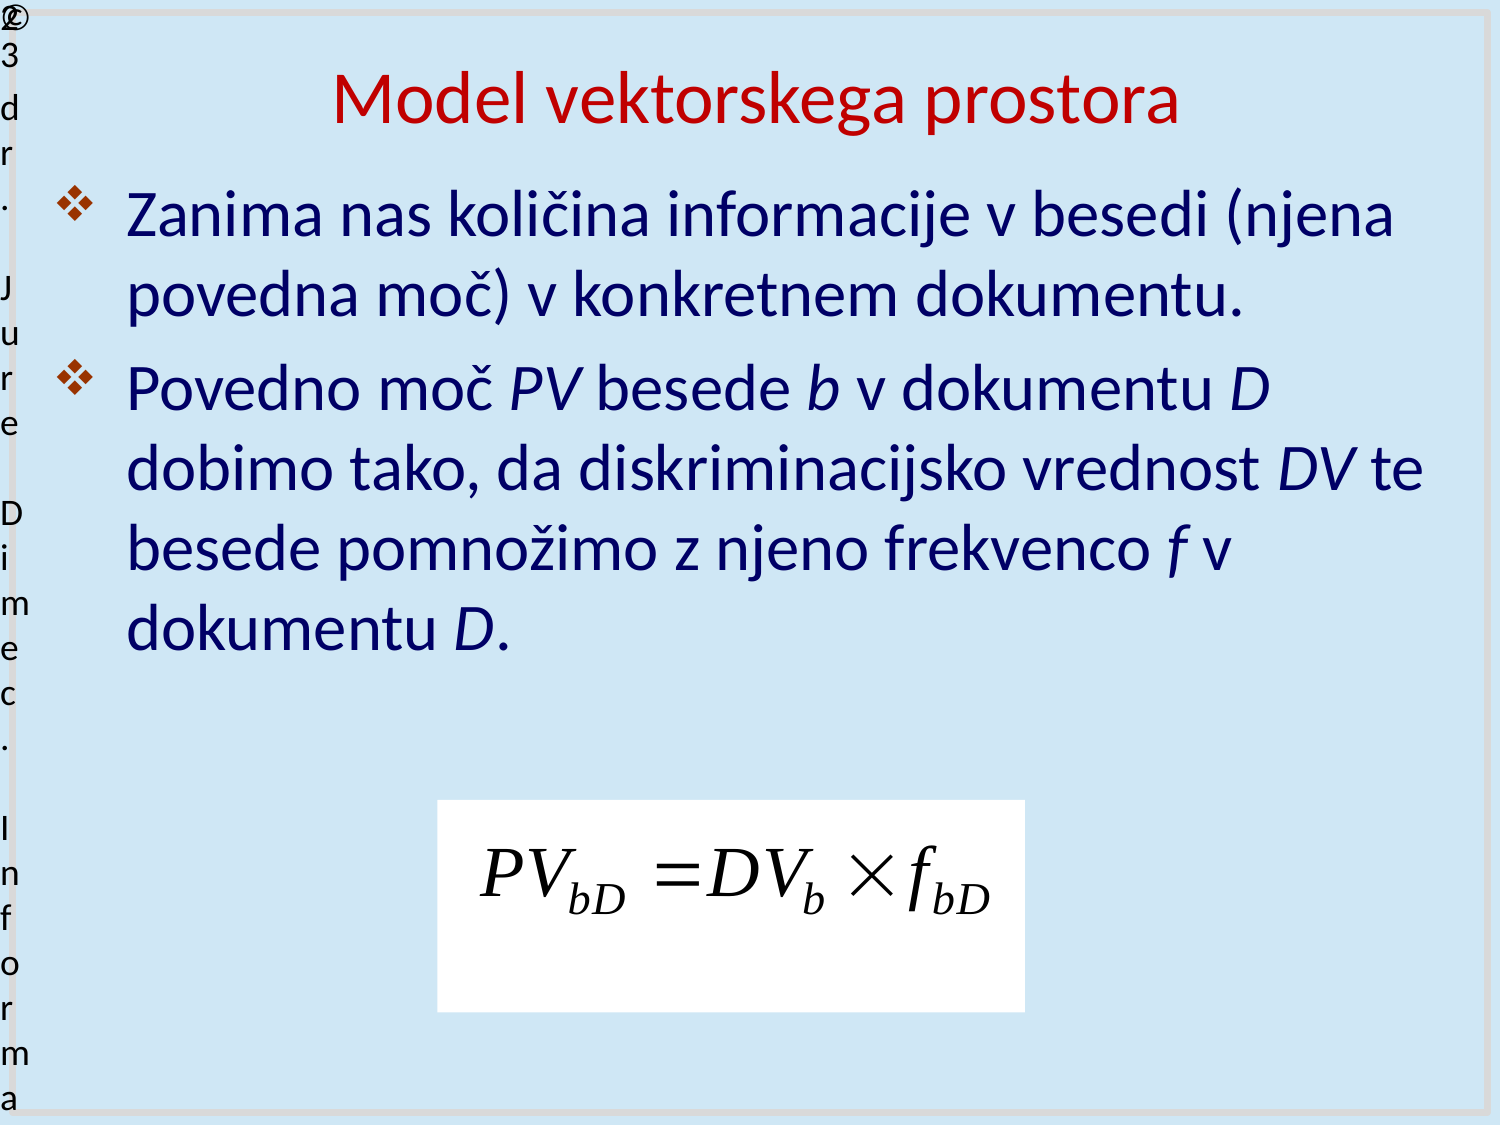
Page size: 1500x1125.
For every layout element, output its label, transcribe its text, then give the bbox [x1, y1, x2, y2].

picture [466, 825, 1003, 930]
text_box [437, 799, 1025, 1013]
title Model vektorskega prostora [37, 37, 1475, 150]
list Zanima nas količina informacije v besedi (njena povedna moč) v konkretnem dokumentu. Povedno moč PV besede b v dokumentu D dobimo tako, da diskriminacijsko vrednost DV te besede pomnožimo z njeno frekvenco f v dokumentu D. [37, 162, 1475, 1050]
